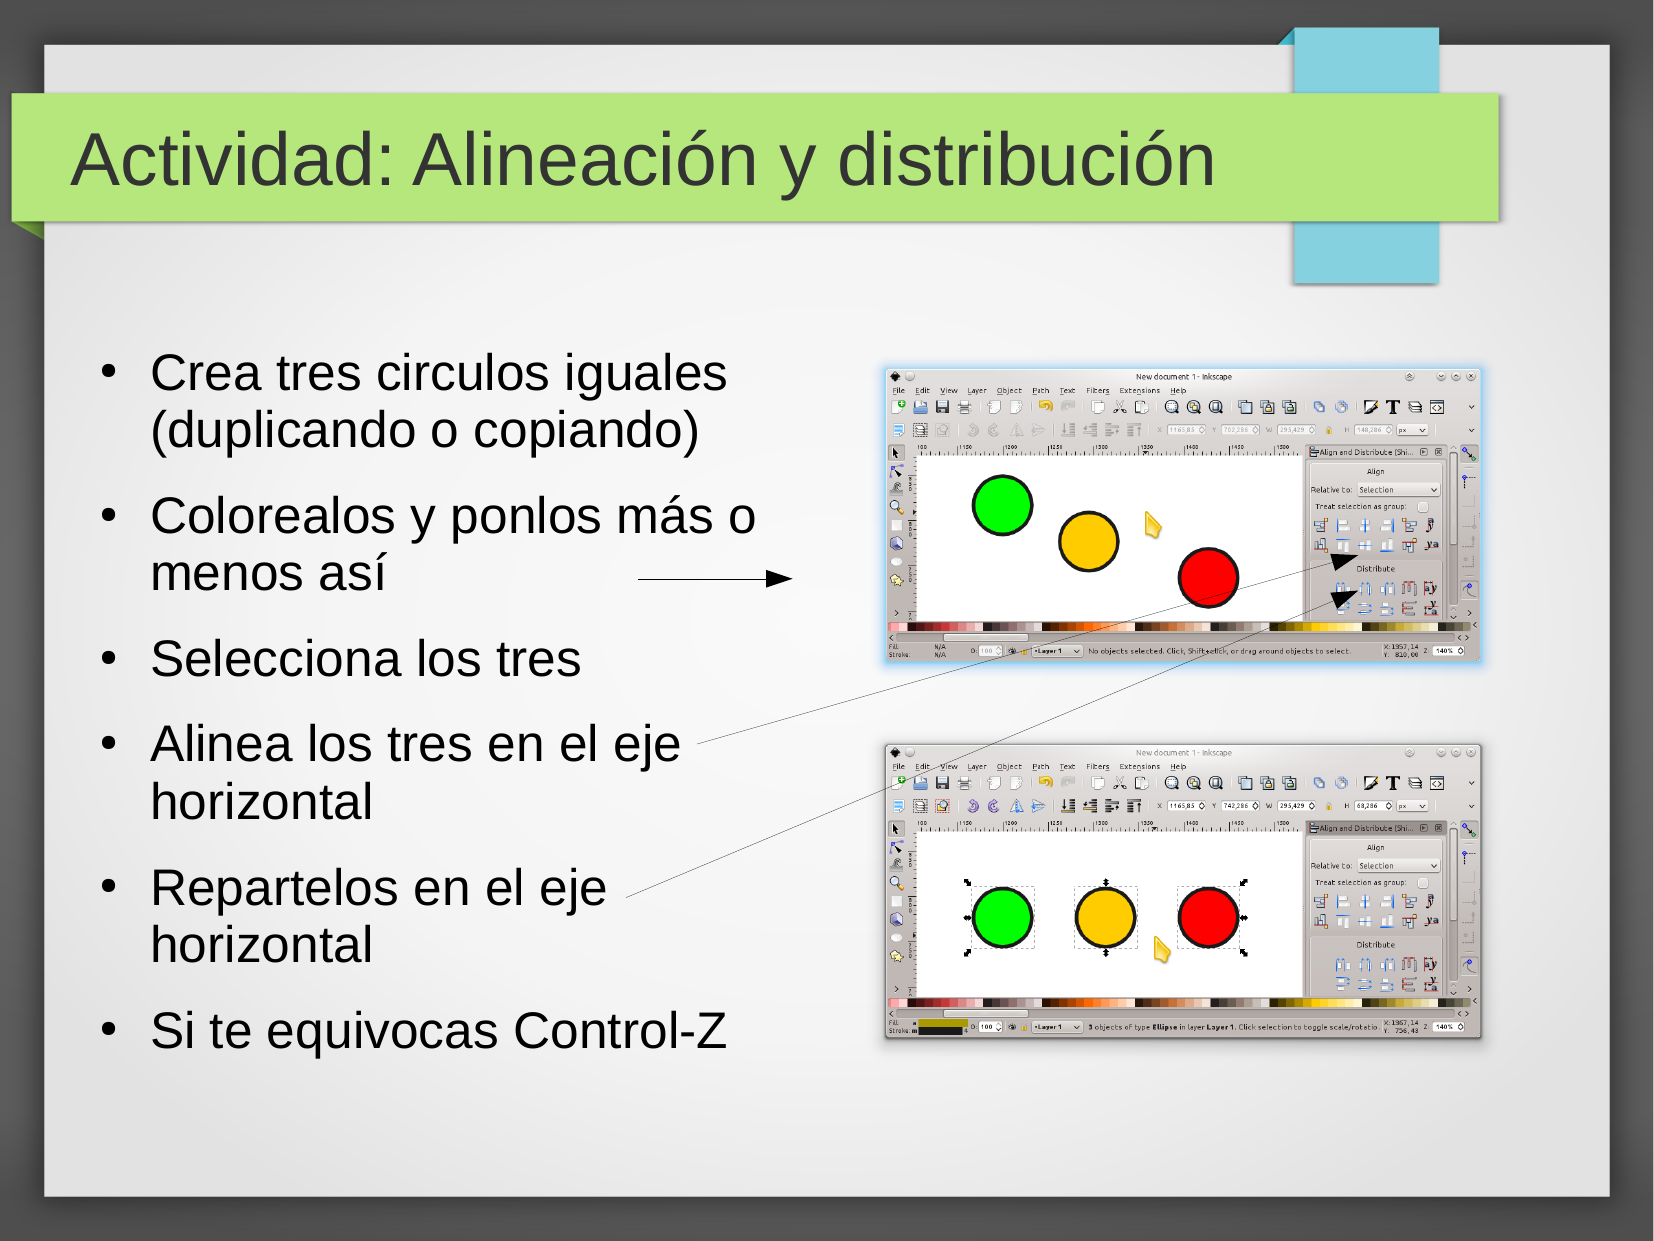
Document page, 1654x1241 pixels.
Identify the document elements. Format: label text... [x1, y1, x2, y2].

list Crea tres circulos iguales (duplicando o copiando) Colorealos y ponlos más o menos así Selecciona los tres Alinea los tres en el eje horizontal Repartelos en el eje horizontal Si te equivocas Control-Z [82, 343, 793, 1063]
picture [0, 0, 1654, 1241]
title Actividad: Alineación y distribución [70, 106, 1229, 213]
